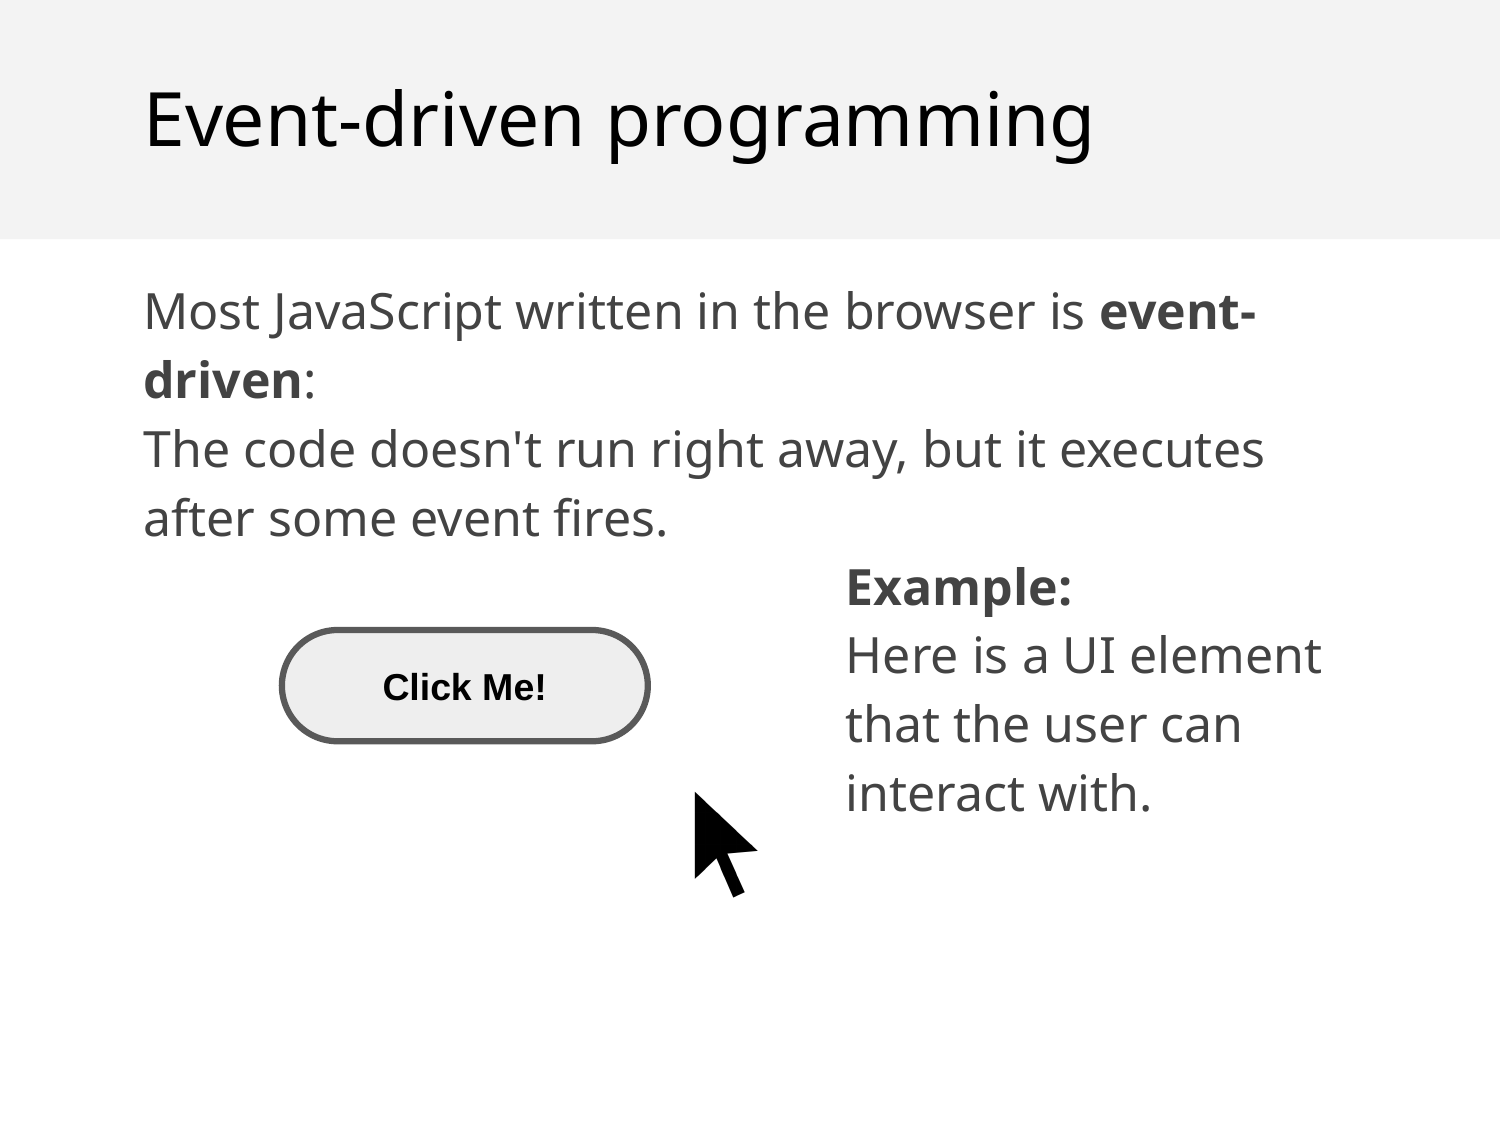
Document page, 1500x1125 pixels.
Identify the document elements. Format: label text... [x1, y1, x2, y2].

picture [658, 781, 784, 908]
list Example: Here is a UI element that the user can interact with. [830, 530, 1435, 742]
title Event-driven programming [128, 56, 1372, 183]
text_box Click Me! [281, 630, 648, 742]
list Most JavaScript written in the browser is event-driven: The code doesn't run right away, but it executes after some event fires. [128, 255, 1372, 497]
